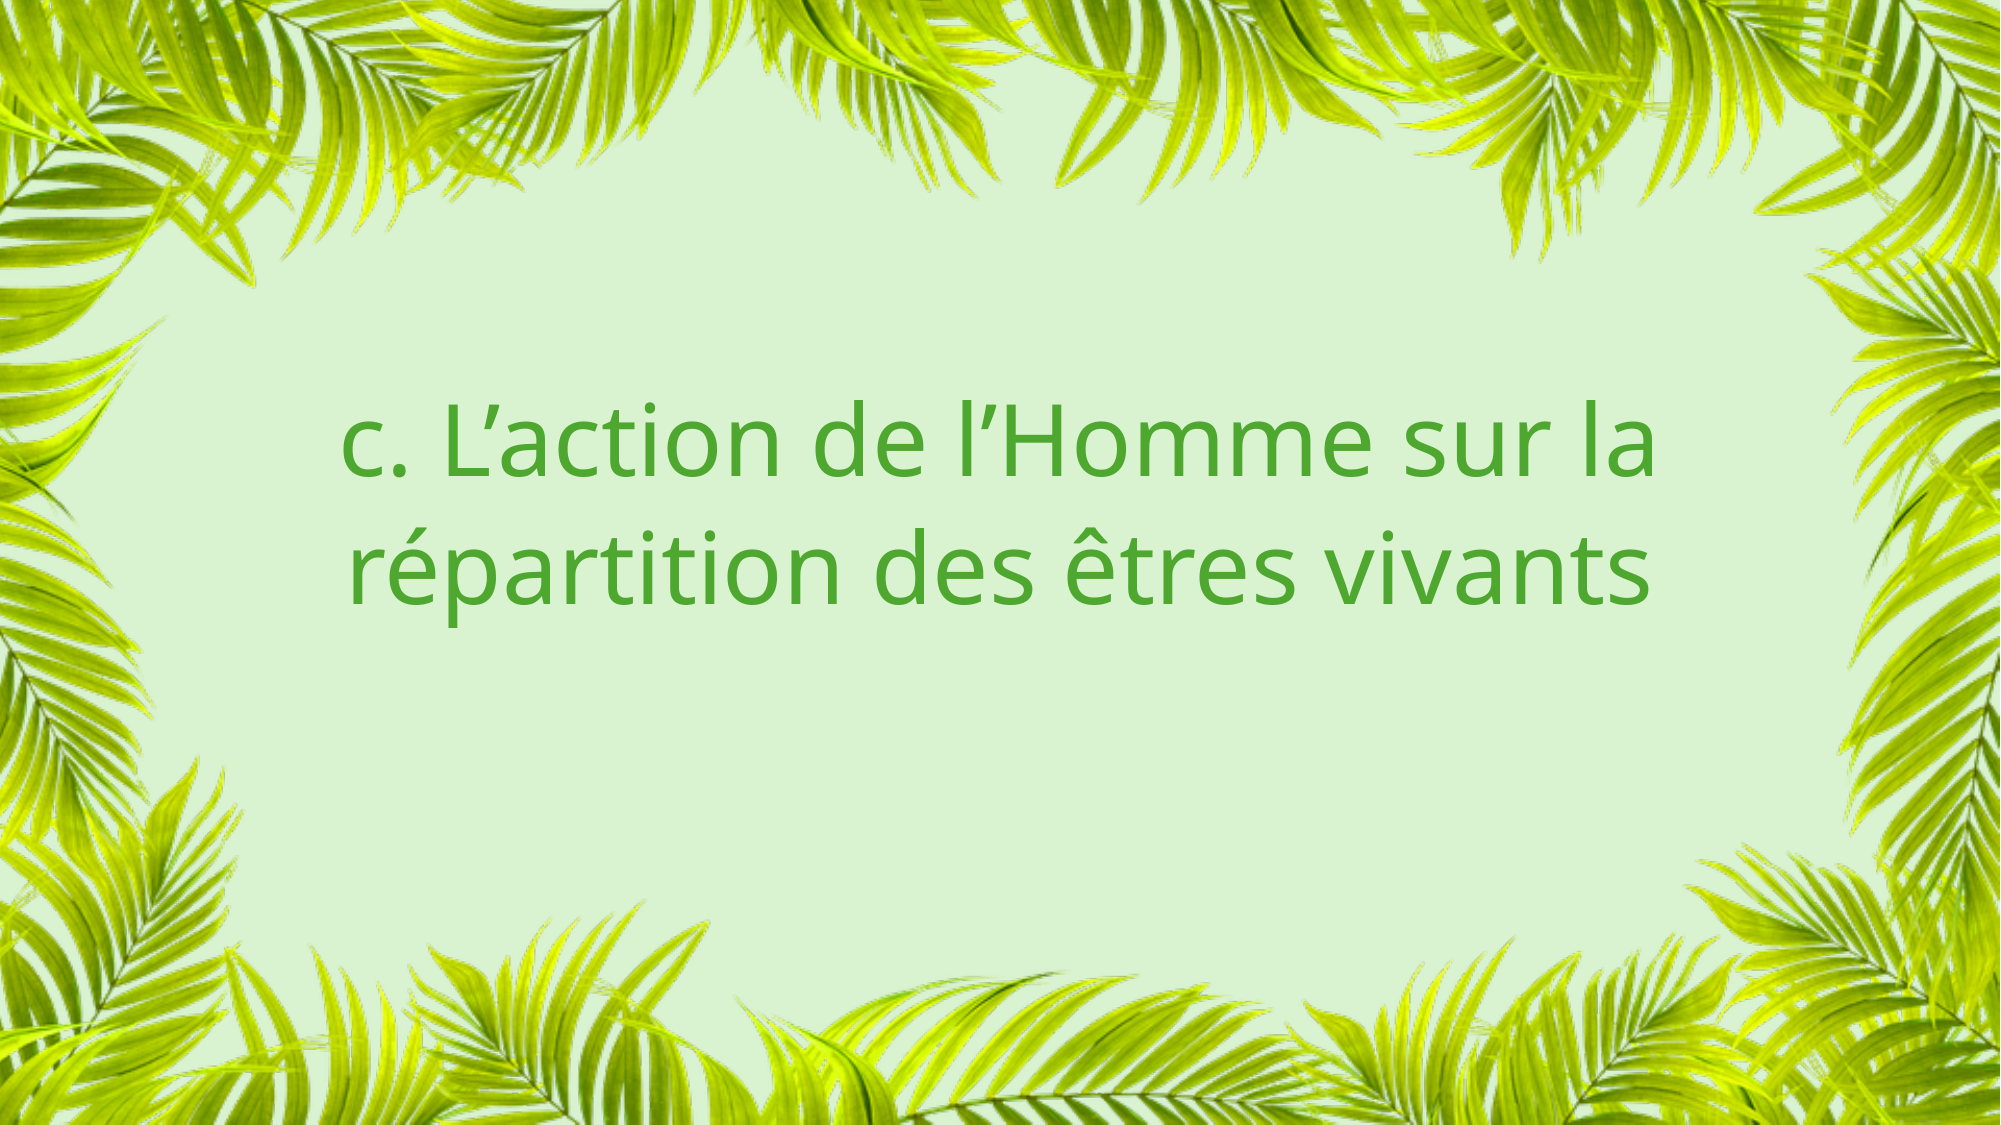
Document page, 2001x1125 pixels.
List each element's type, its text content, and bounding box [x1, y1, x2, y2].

text_box c. L’action de l’Homme sur la répartition des êtres vivants [136, 360, 1864, 632]
picture [0, 0, 2000, 1125]
